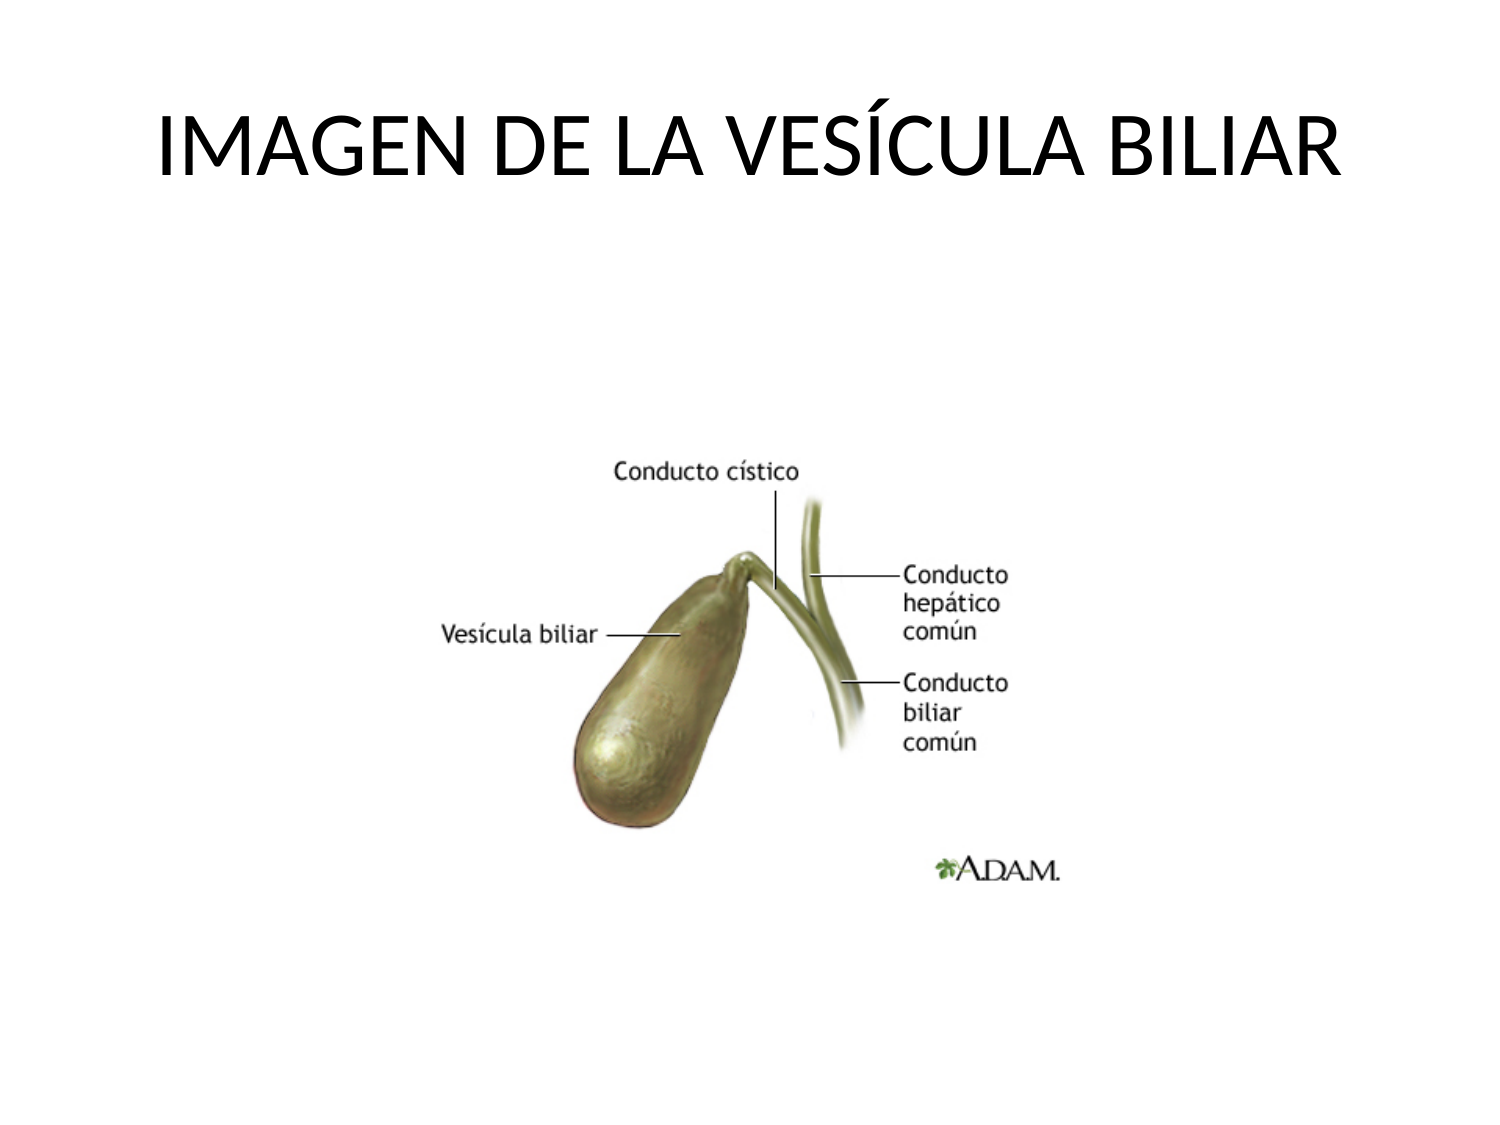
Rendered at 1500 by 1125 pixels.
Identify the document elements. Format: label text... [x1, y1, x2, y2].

title IMAGEN DE LA VESÍCULA BILIAR [75, 45, 1425, 233]
picture [437, 383, 1063, 884]
